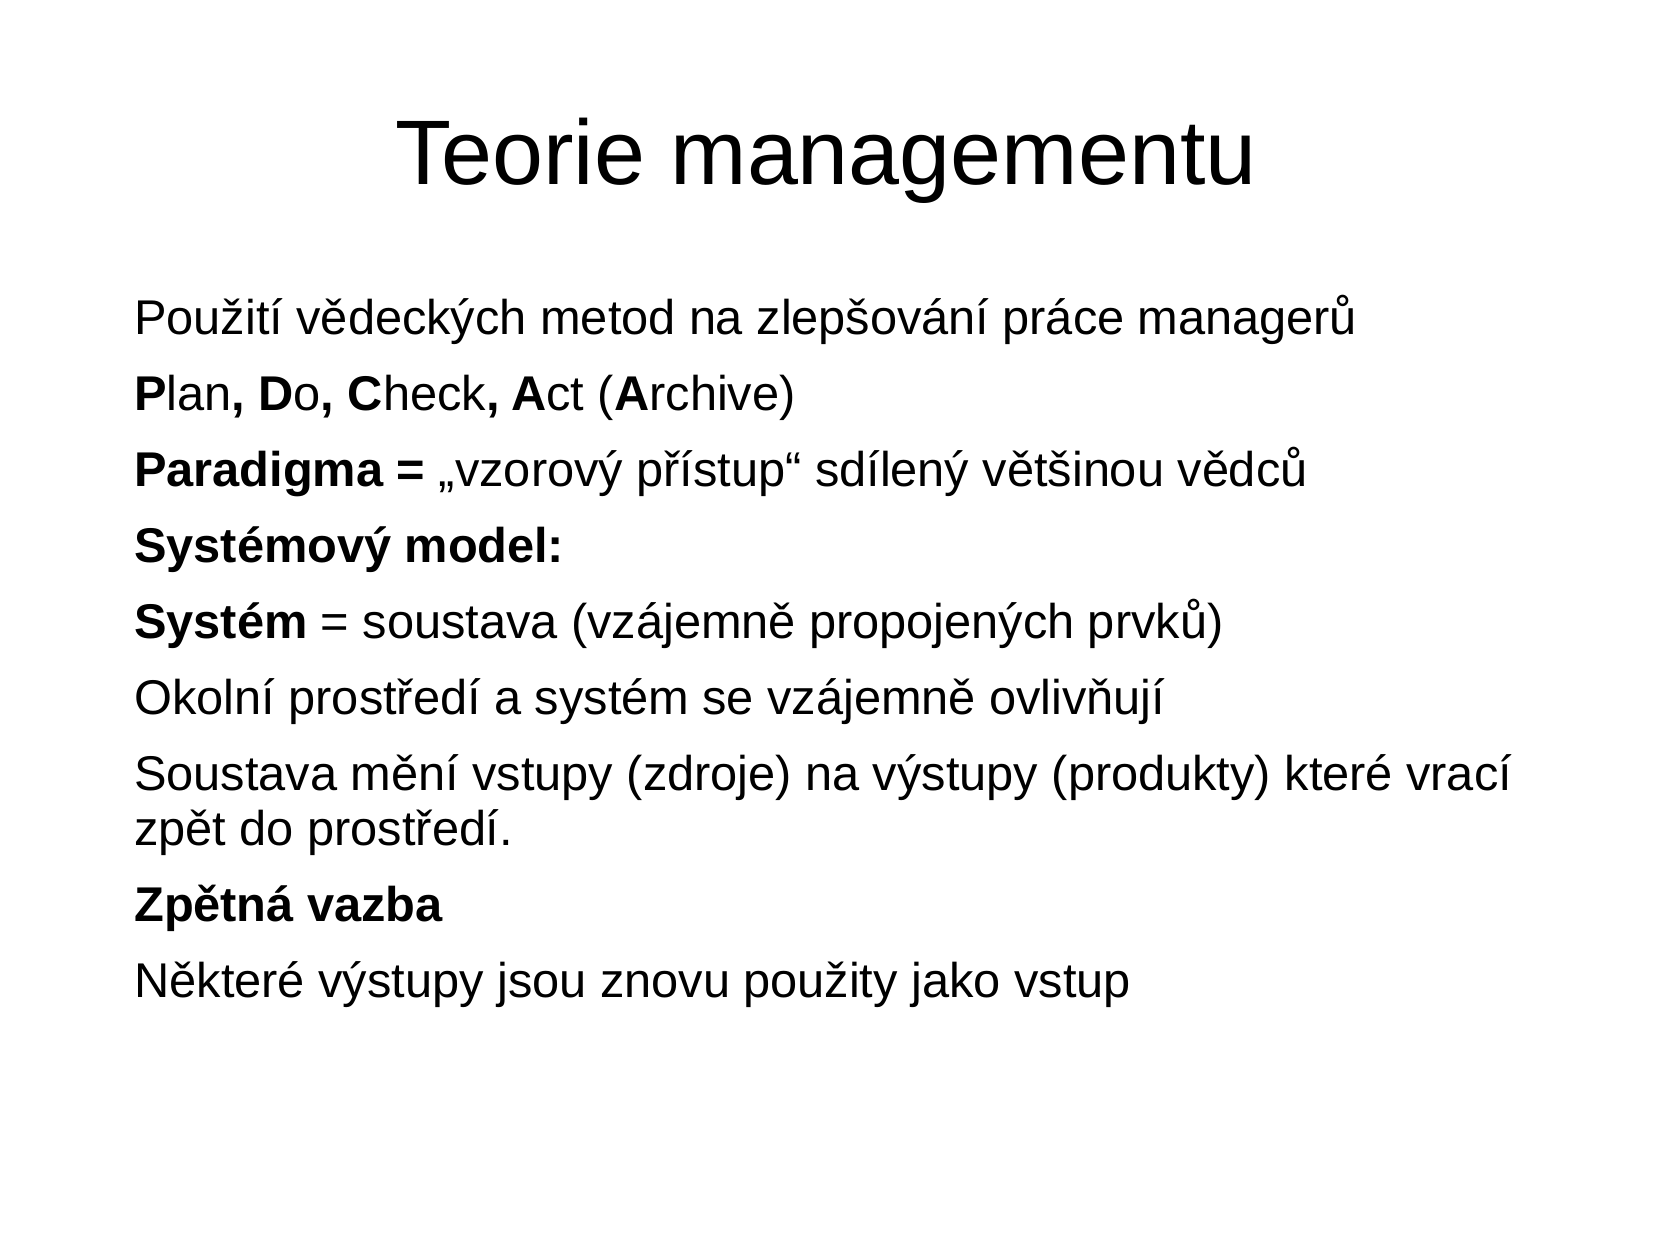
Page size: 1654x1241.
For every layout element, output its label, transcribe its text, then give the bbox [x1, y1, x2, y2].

list Použití vědeckých metod na zlepšování práce managerů Plan, Do, Check, Act (Archive) Paradigma = „vzorový přístup“ sdílený většinou vědců Systémový model: Systém = soustava (vzájemně propojených prvků) Okolní prostředí a systém se vzájemně ovlivňují Soustava mění vstupy (zdroje) na výstupy (produkty) které vrací zpět do prostředí. Zpětná vazba Některé výstupy jsou znovu použity jako vstup [82, 290, 1571, 1010]
title Teorie managementu [82, 49, 1571, 257]
